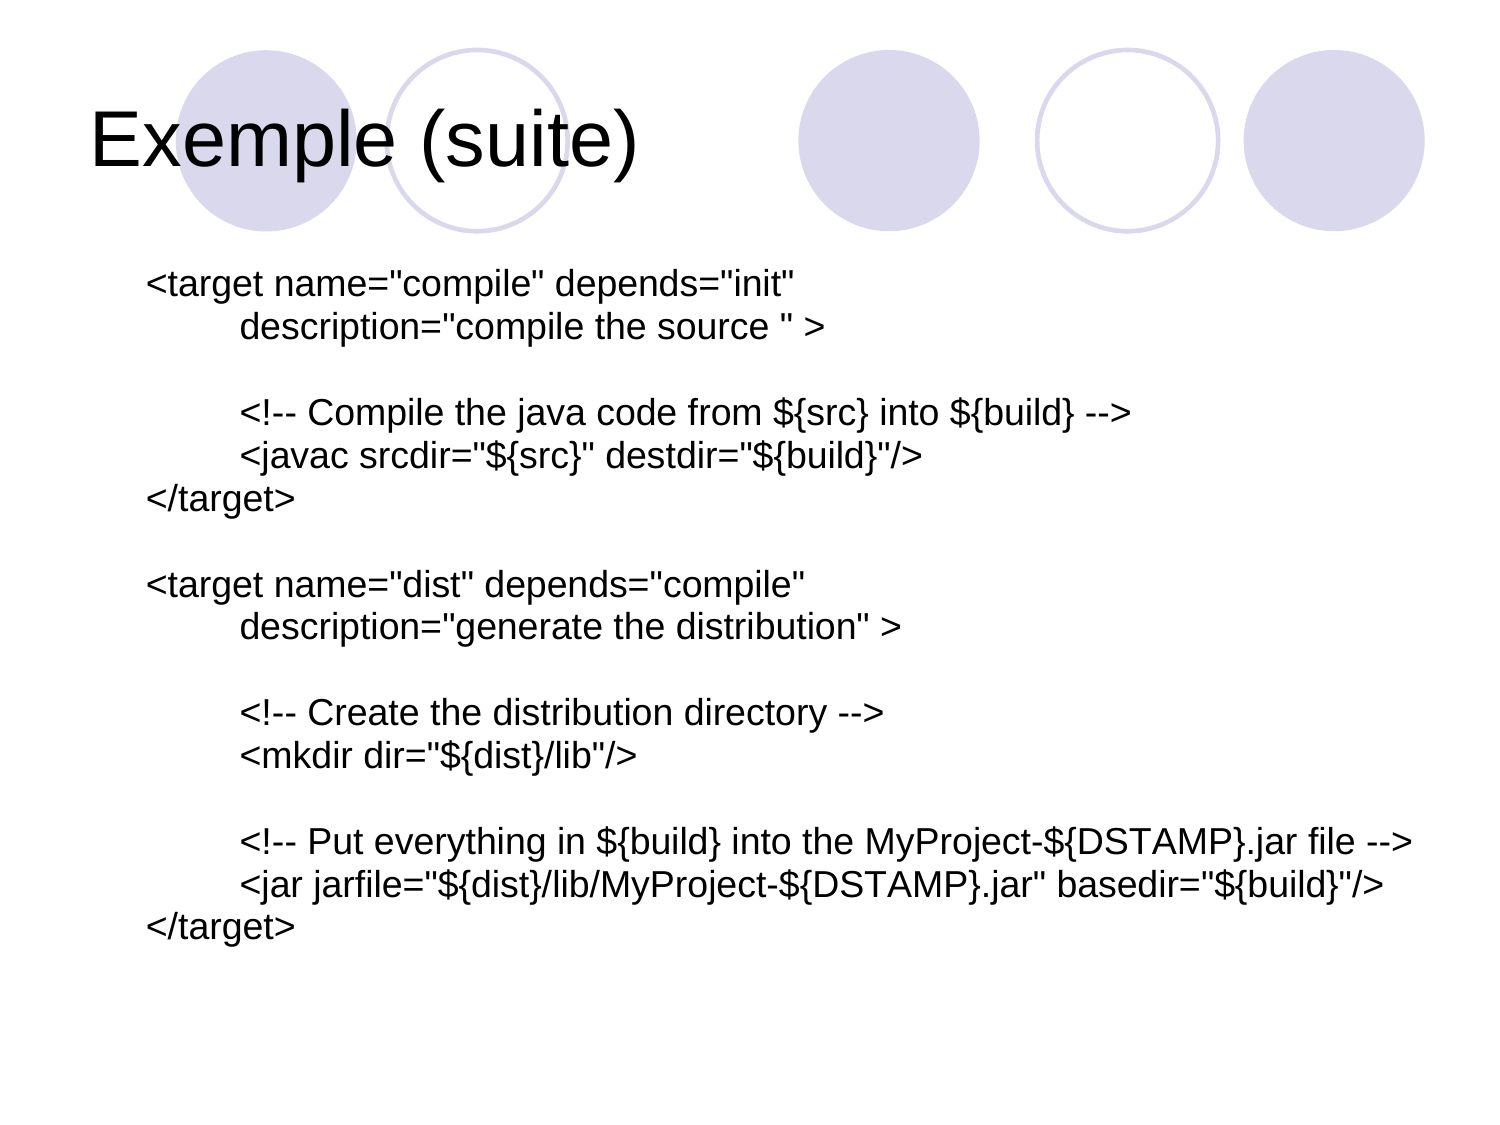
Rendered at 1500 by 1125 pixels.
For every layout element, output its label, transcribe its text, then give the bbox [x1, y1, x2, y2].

list <target name="compile" depends="init" description="compile the source " > <!-- Compile the java code from ${src} into ${build} --> <javac srcdir="${src}" destdir="${build}"/> </target> <target name="dist" depends="compile" description="generate the distribution" > <!-- Create the distribution directory --> <mkdir dir="${dist}/lib"/> <!-- Put everything in ${build} into the MyProject-${DSTAMP}.jar file --> <jar jarfile="${dist}/lib/MyProject-${DSTAMP}.jar" basedir="${build}"/> </target> [74, 262, 1459, 1125]
title Exemple (suite) [75, 45, 1426, 233]
